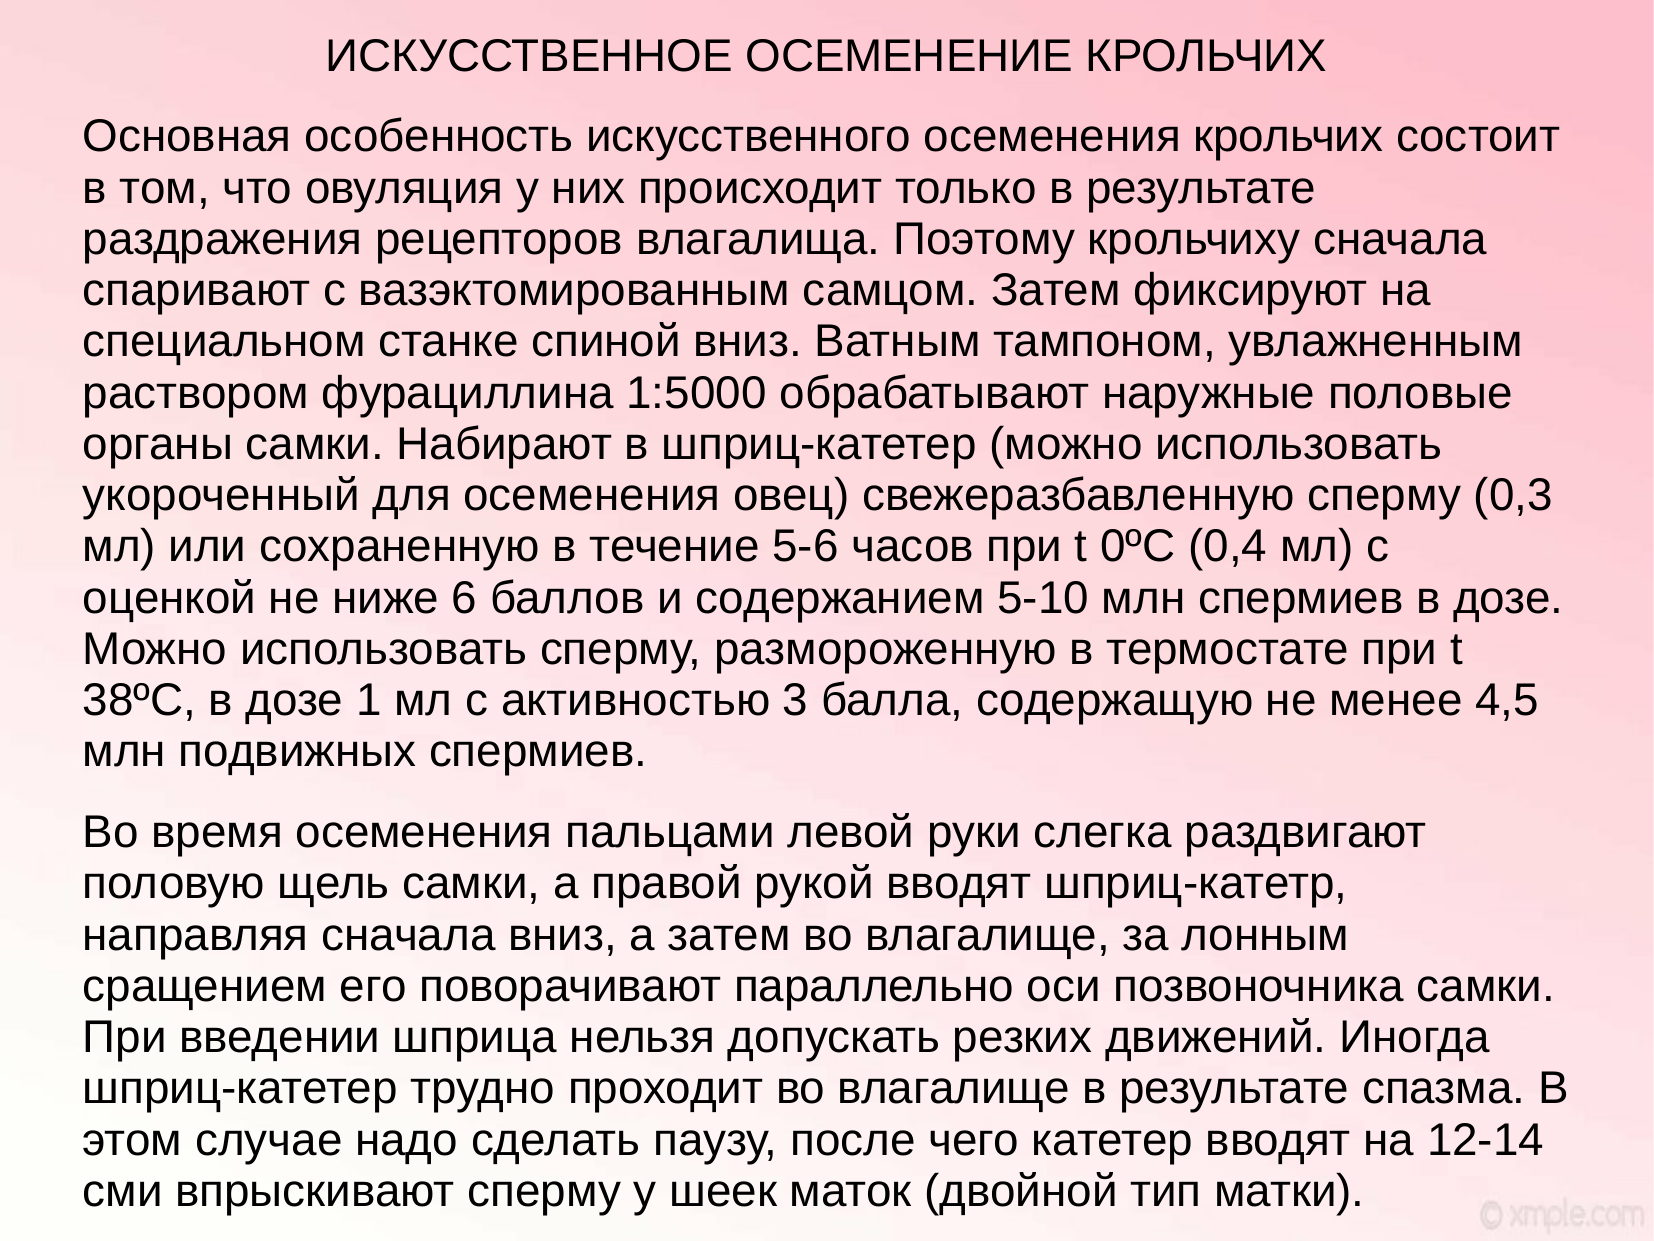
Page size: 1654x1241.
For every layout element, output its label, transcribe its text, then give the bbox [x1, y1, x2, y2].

list ИСКУССТВЕННОЕ ОСЕМЕНЕНИЕ КРОЛЬЧИХ Основная особенность искусственного осеменения крольчих состоит в том, что овуляция у них происходит только в результате раздражения рецепторов влагалища. Поэтому крольчиху сначала спаривают с вазэктомированным самцом. Затем фиксируют на специальном станке спиной вниз. Ватным тампоном, увлажненным раствором фурациллина 1:5000 обрабатывают наружные половые органы самки. Набирают в шприц-катетер (можно использовать укороченный для осеменения овец) свежеразбавленную сперму (0,3 мл) или сохраненную в течение 5-6 часов при t 0ºС (0,4 мл) с оценкой не ниже 6 баллов и содержанием 5-10 млн спермиев в дозе. Можно использовать сперму, размороженную в термостате при t 38ºС, в дозе 1 мл с активностью 3 балла, содержащую не менее 4,5 млн подвижных спермиев. Во время осеменения пальцами левой руки слегка раздвигают половую щель самки, а правой рукой вводят шприц-катетр, направляя сначала вниз, а затем во влагалище, за лонным сращением его поворачивают параллельно оси позвоночника самки. При введении шприца нельзя допускать резких движений. Иногда шприц-катетер трудно проходит во влагалище в результате спазма. В этом случае надо сделать паузу, после чего катетер вводят на 12-14 сми впрыскивают сперму у шеек маток (двойной тип матки). [82, 29, 1571, 1212]
picture [0, 0, 1654, 1241]
